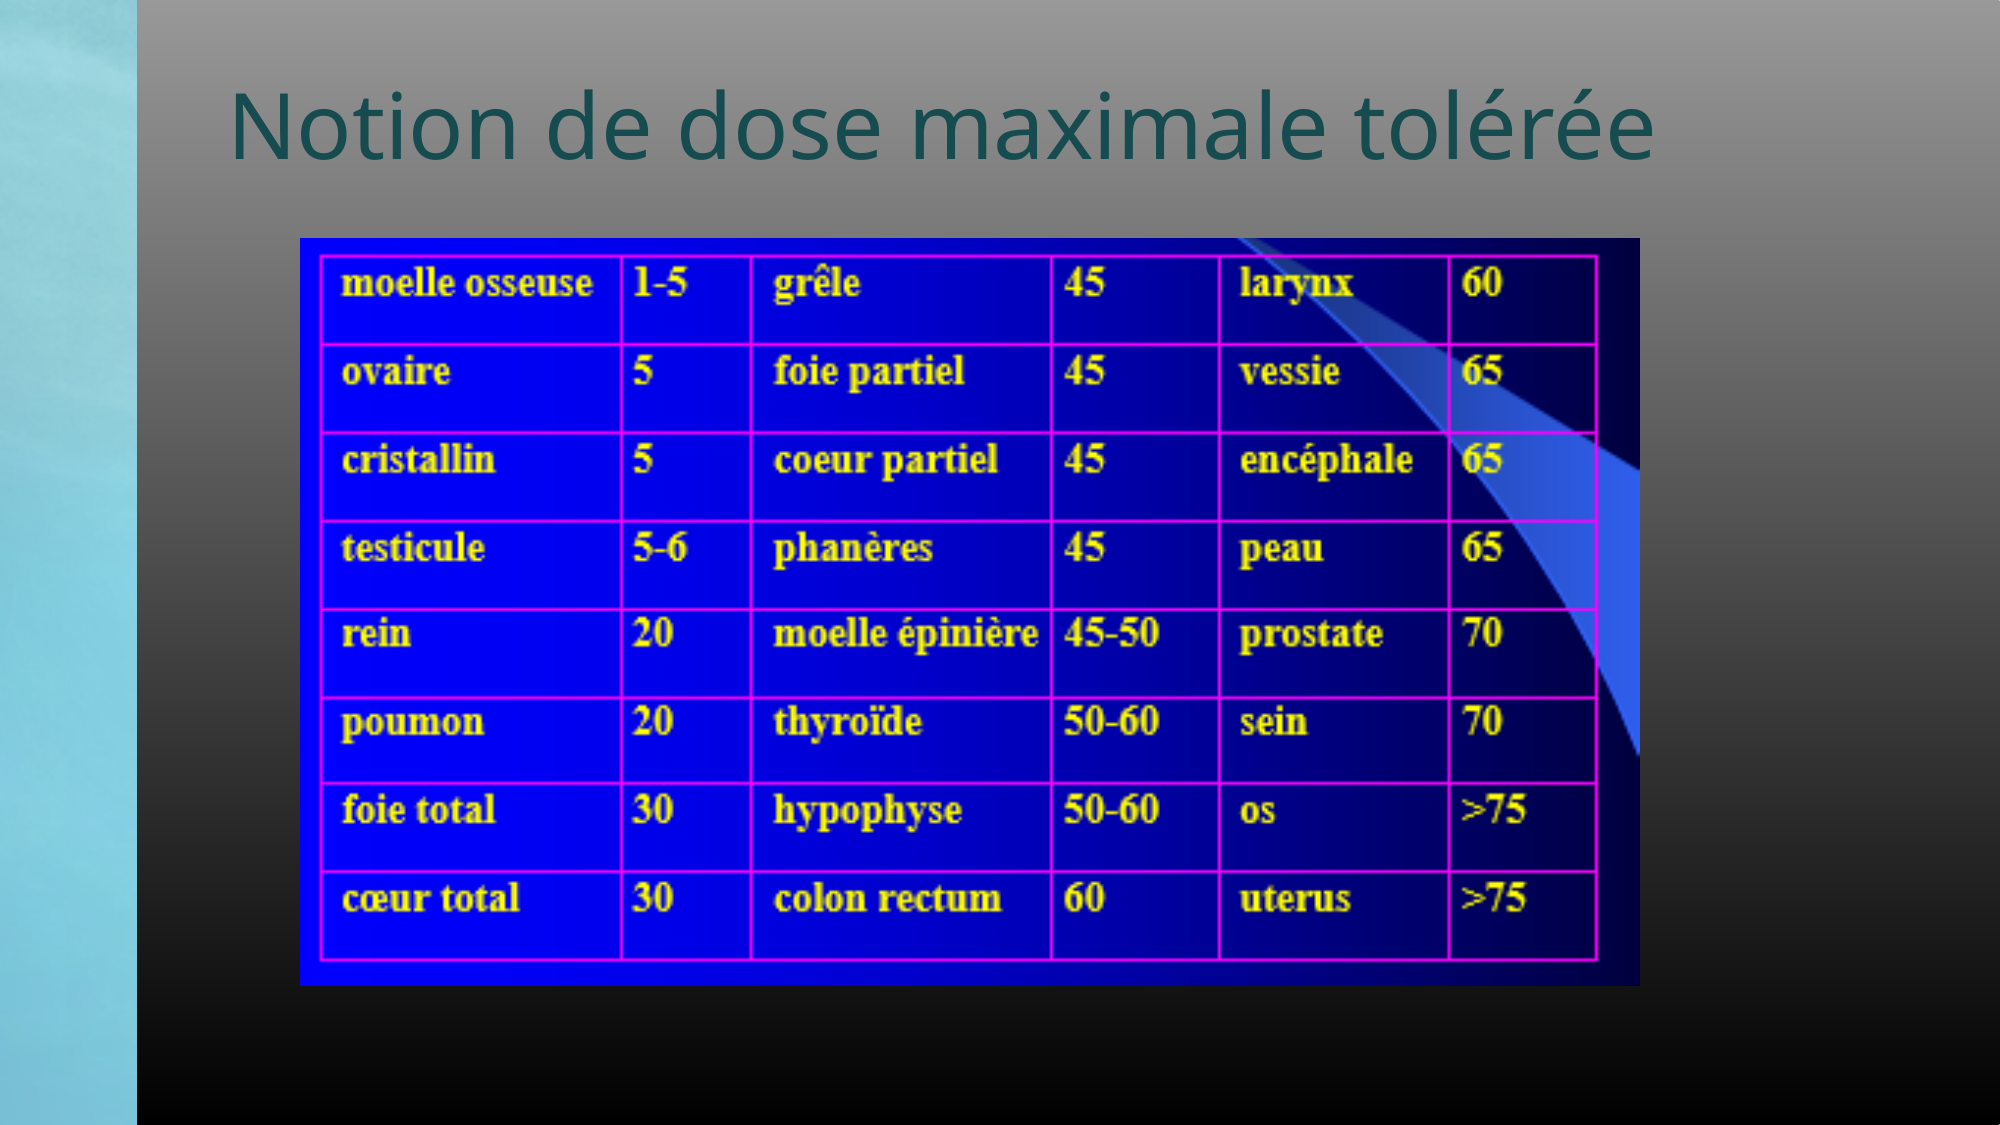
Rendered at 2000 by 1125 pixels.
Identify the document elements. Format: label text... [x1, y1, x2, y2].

title Notion de dose maximale tolérée [212, 62, 1728, 188]
picture [300, 238, 1640, 986]
